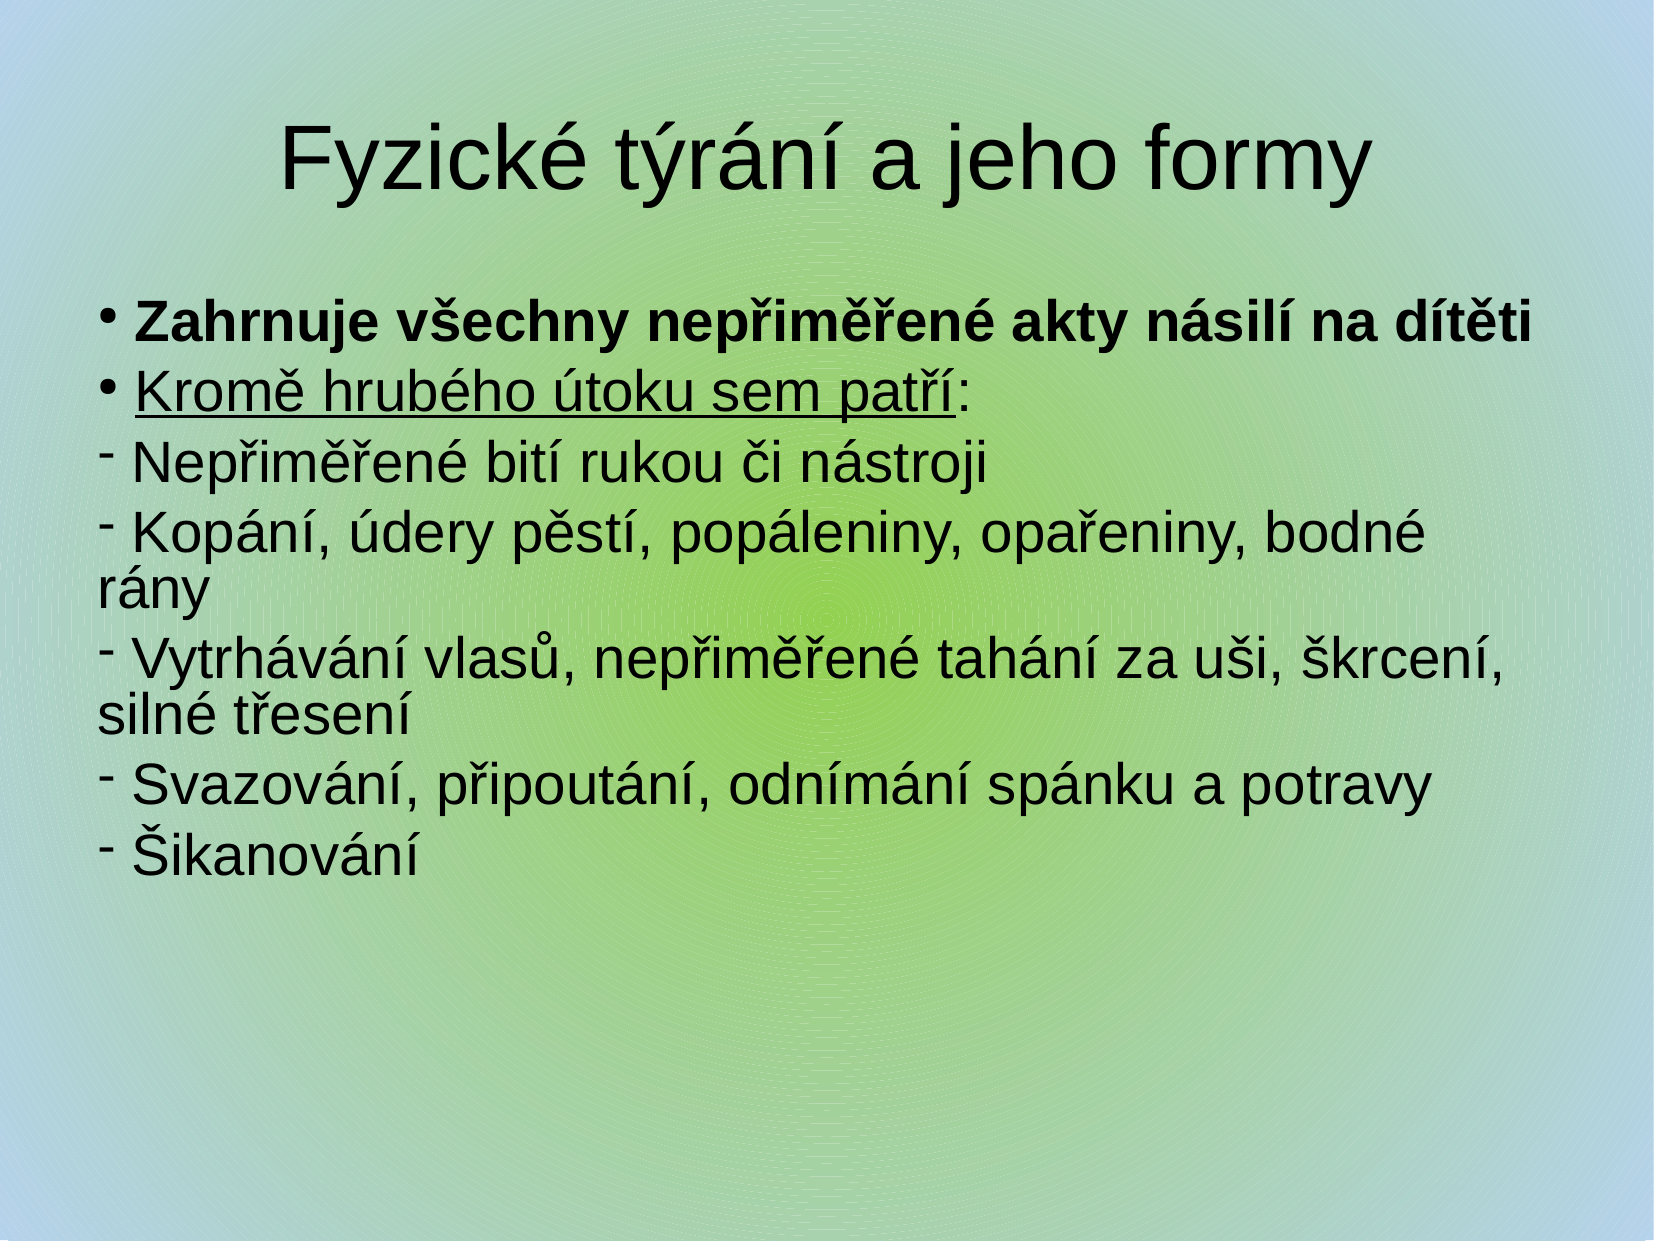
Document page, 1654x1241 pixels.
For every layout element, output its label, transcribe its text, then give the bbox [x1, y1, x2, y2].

title Fyzické týrání a jeho formy [82, 49, 1571, 257]
list Zahrnuje všechny nepřiměřené akty násilí na dítěti Kromě hrubého útoku sem patří: Nepřiměřené bití rukou či nástroji Kopání, údery pěstí, popáleniny, opařeniny, bodné rány Vytrhávání vlasů, nepřiměřené tahání za uši, škrcení, silné třesení Svazování, připoutání, odnímání spánku a potravy Šikanování [82, 289, 1571, 1108]
